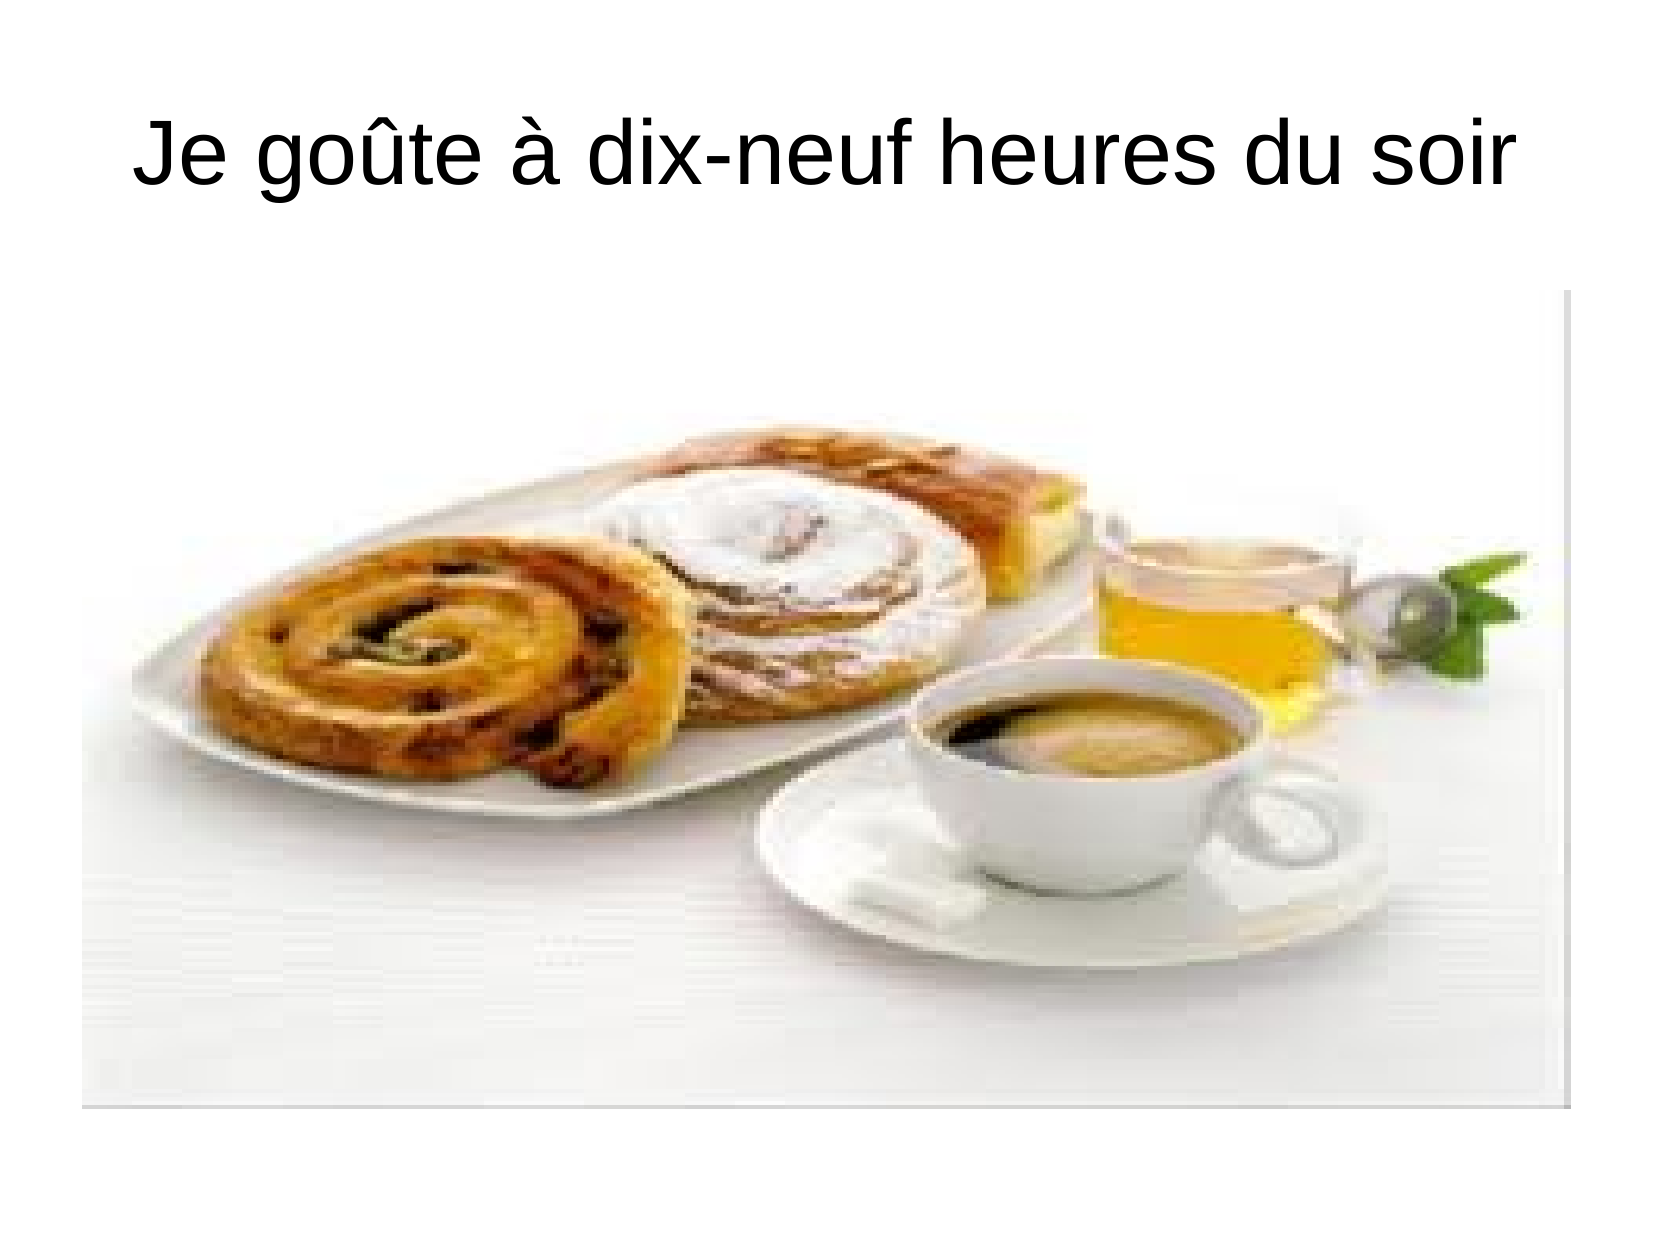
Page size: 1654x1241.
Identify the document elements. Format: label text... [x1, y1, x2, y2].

picture [82, 290, 1571, 1109]
title Je goûte à dix-neuf heures du soir [82, 49, 1571, 257]
